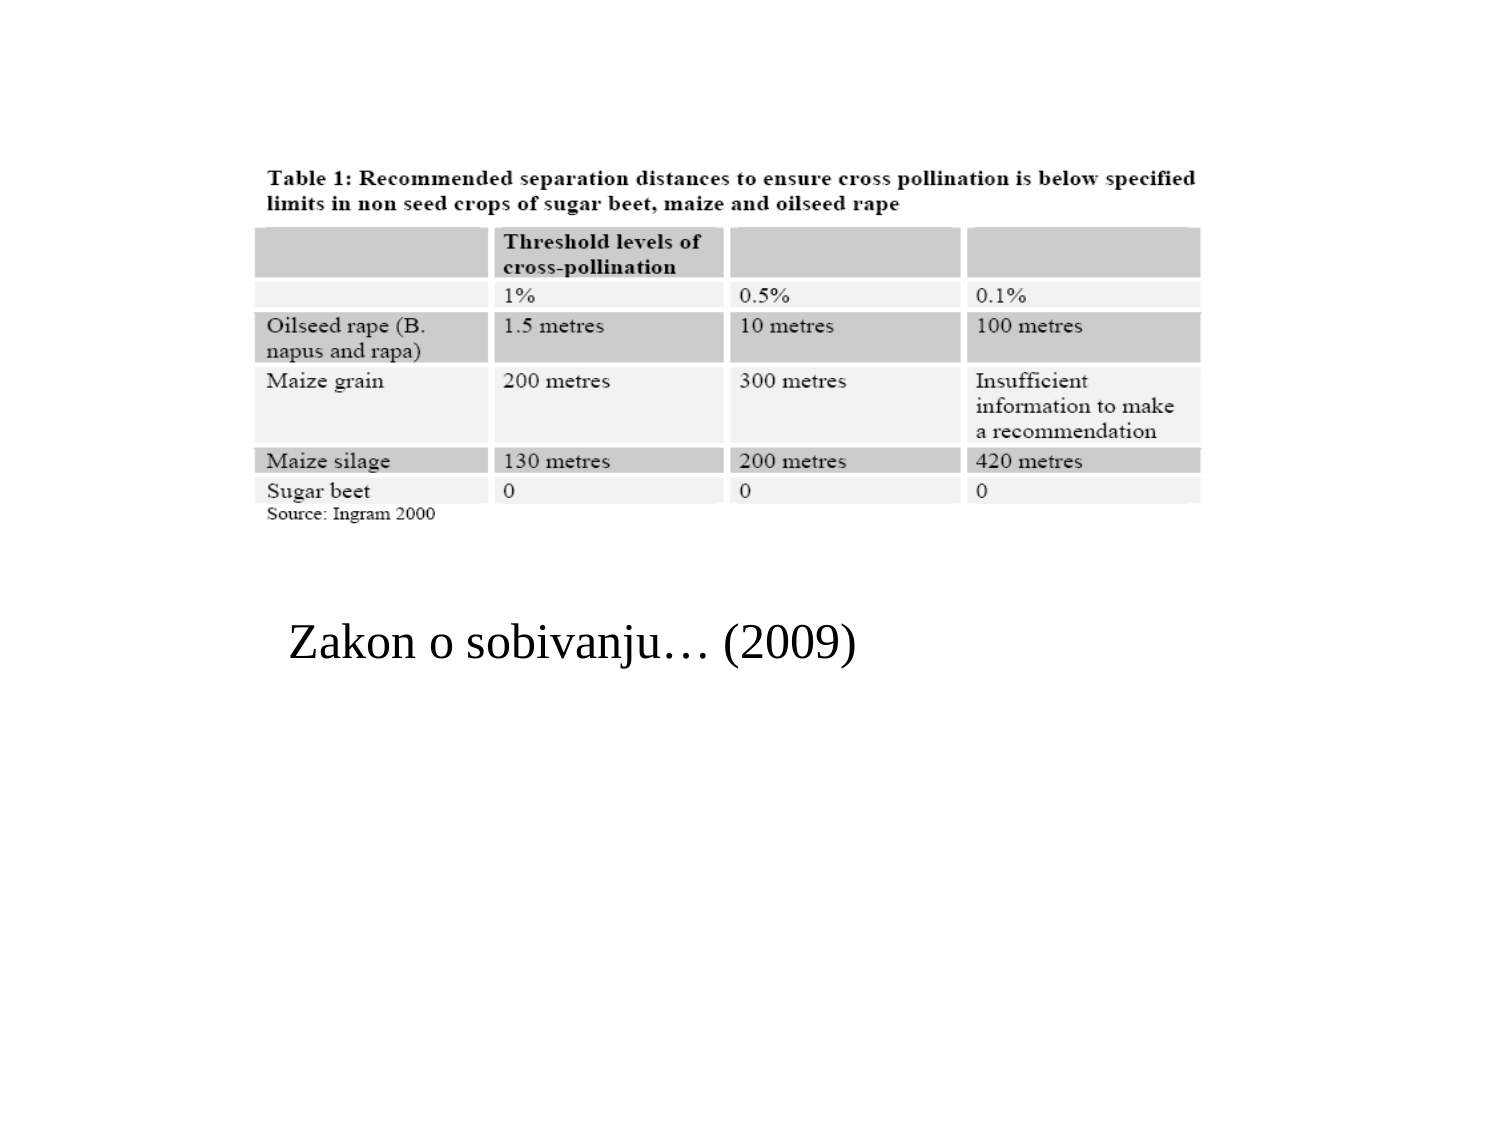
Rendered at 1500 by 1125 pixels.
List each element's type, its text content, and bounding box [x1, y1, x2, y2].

picture [230, 160, 1211, 534]
text_box Zakon o sobivanju… (2009) [274, 601, 873, 677]
